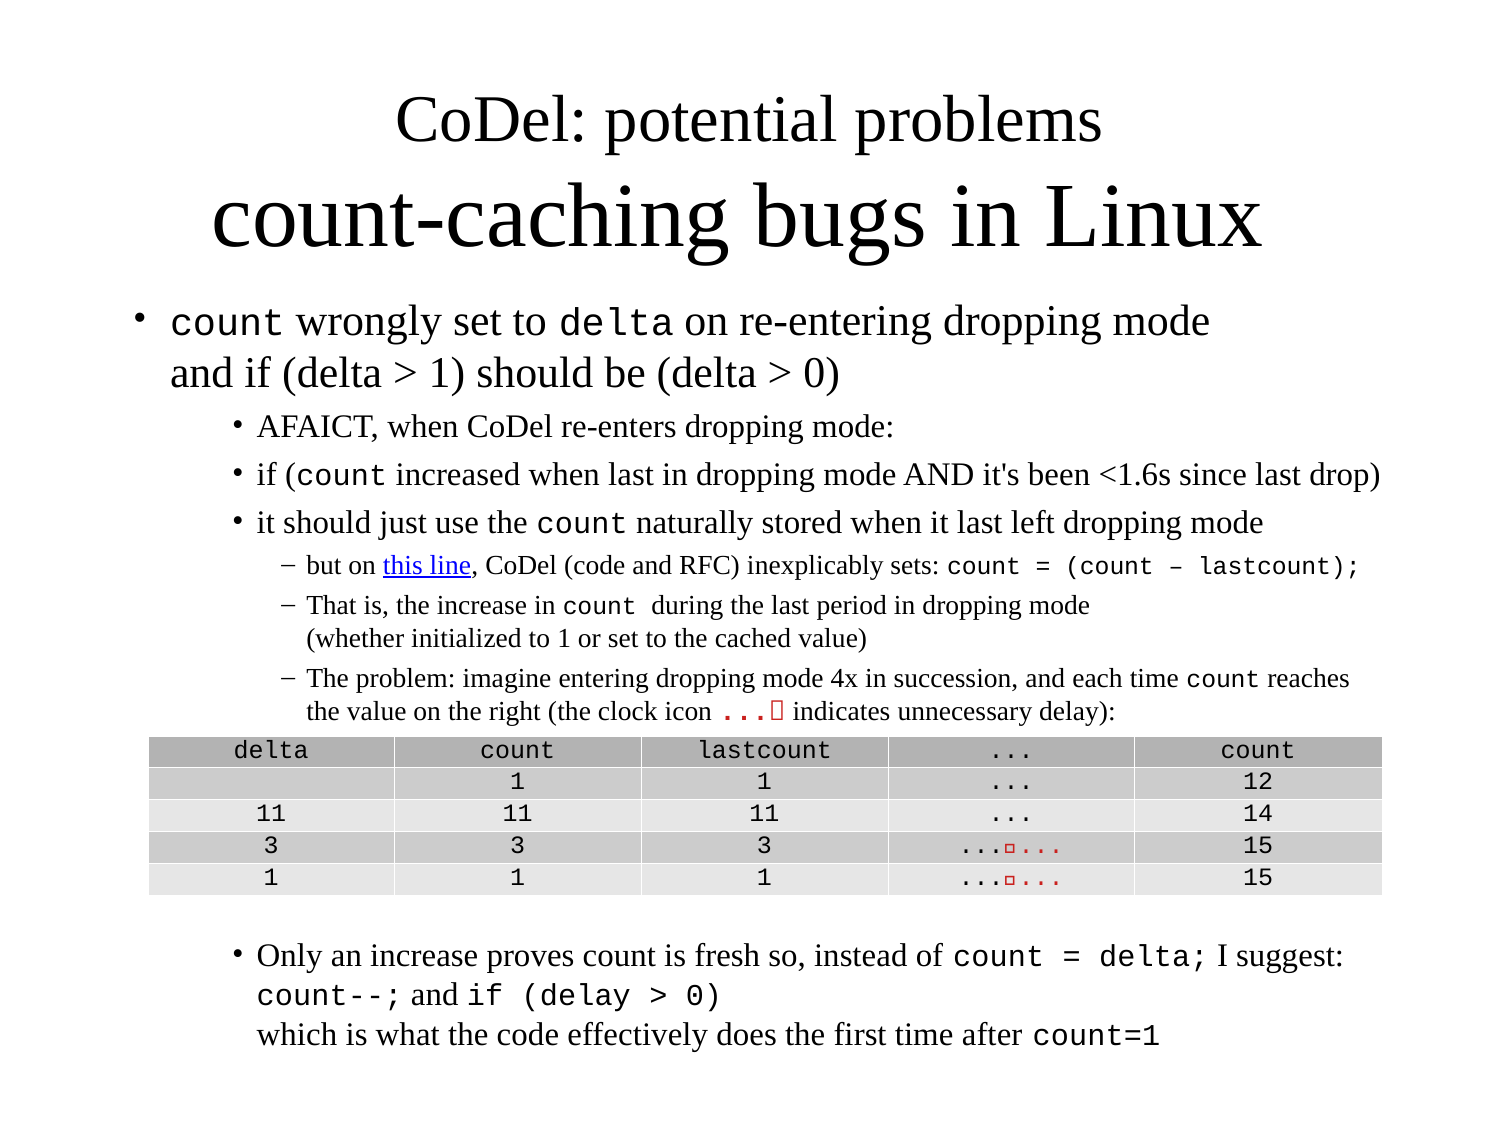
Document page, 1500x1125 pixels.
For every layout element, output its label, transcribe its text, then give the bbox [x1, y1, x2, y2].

text_box CoDel: potential problems count-caching bugs in Linux [112, 67, 1388, 273]
table_cell ...... [889, 832, 1134, 863]
table_cell 12 [1135, 768, 1382, 799]
table_cell 3 [149, 832, 394, 863]
table_cell 11 [149, 800, 394, 831]
table_cell 15 [1135, 864, 1382, 895]
table_cell ... [889, 768, 1134, 799]
table_cell 1 [395, 768, 641, 799]
table_cell 1 [149, 864, 394, 895]
table_cell 15 [1135, 832, 1382, 863]
table_cell ...... [889, 864, 1134, 895]
table_cell [149, 768, 394, 799]
table_cell 3 [642, 832, 888, 863]
table_header count [395, 737, 641, 767]
table_header lastcount [642, 737, 888, 767]
table_cell 3 [395, 832, 641, 863]
table_cell 11 [642, 800, 888, 831]
table_cell ... [889, 800, 1134, 831]
table_header delta [149, 737, 394, 767]
table_cell 11 [395, 800, 641, 831]
table_cell 1 [642, 864, 888, 895]
table_header count [1135, 737, 1382, 767]
table_cell 14 [1135, 800, 1382, 831]
text_box count wrongly set to delta on re-entering dropping mode and if (delta > 1) should be (delta > 0) AFAICT, when CoDel re-enters dropping mode: if (count increased when last in dropping mode AND it's been <1.6s since last drop) it should just use the count naturally stored when it last left dropping mode but on this line, CoDel (code and RFC) inexplicably sets: count = (count – lastcount); That is, the increase in count during the last period in dropping mode (whether initialized to 1 or set to the cached value) The problem: imagine entering dropping mode 4x in succession, and each time count reaches the value on the right (the clock icon ... indicates unnecessary delay): Only an increase proves count is fresh so, instead of count = delta; I suggest: count--; and if (delay > 0) which is what the code effectively does the first time after count=1 [118, 283, 1400, 1075]
table_header ... [889, 737, 1134, 767]
table_cell 1 [642, 768, 888, 799]
table_cell 1 [395, 864, 641, 895]
